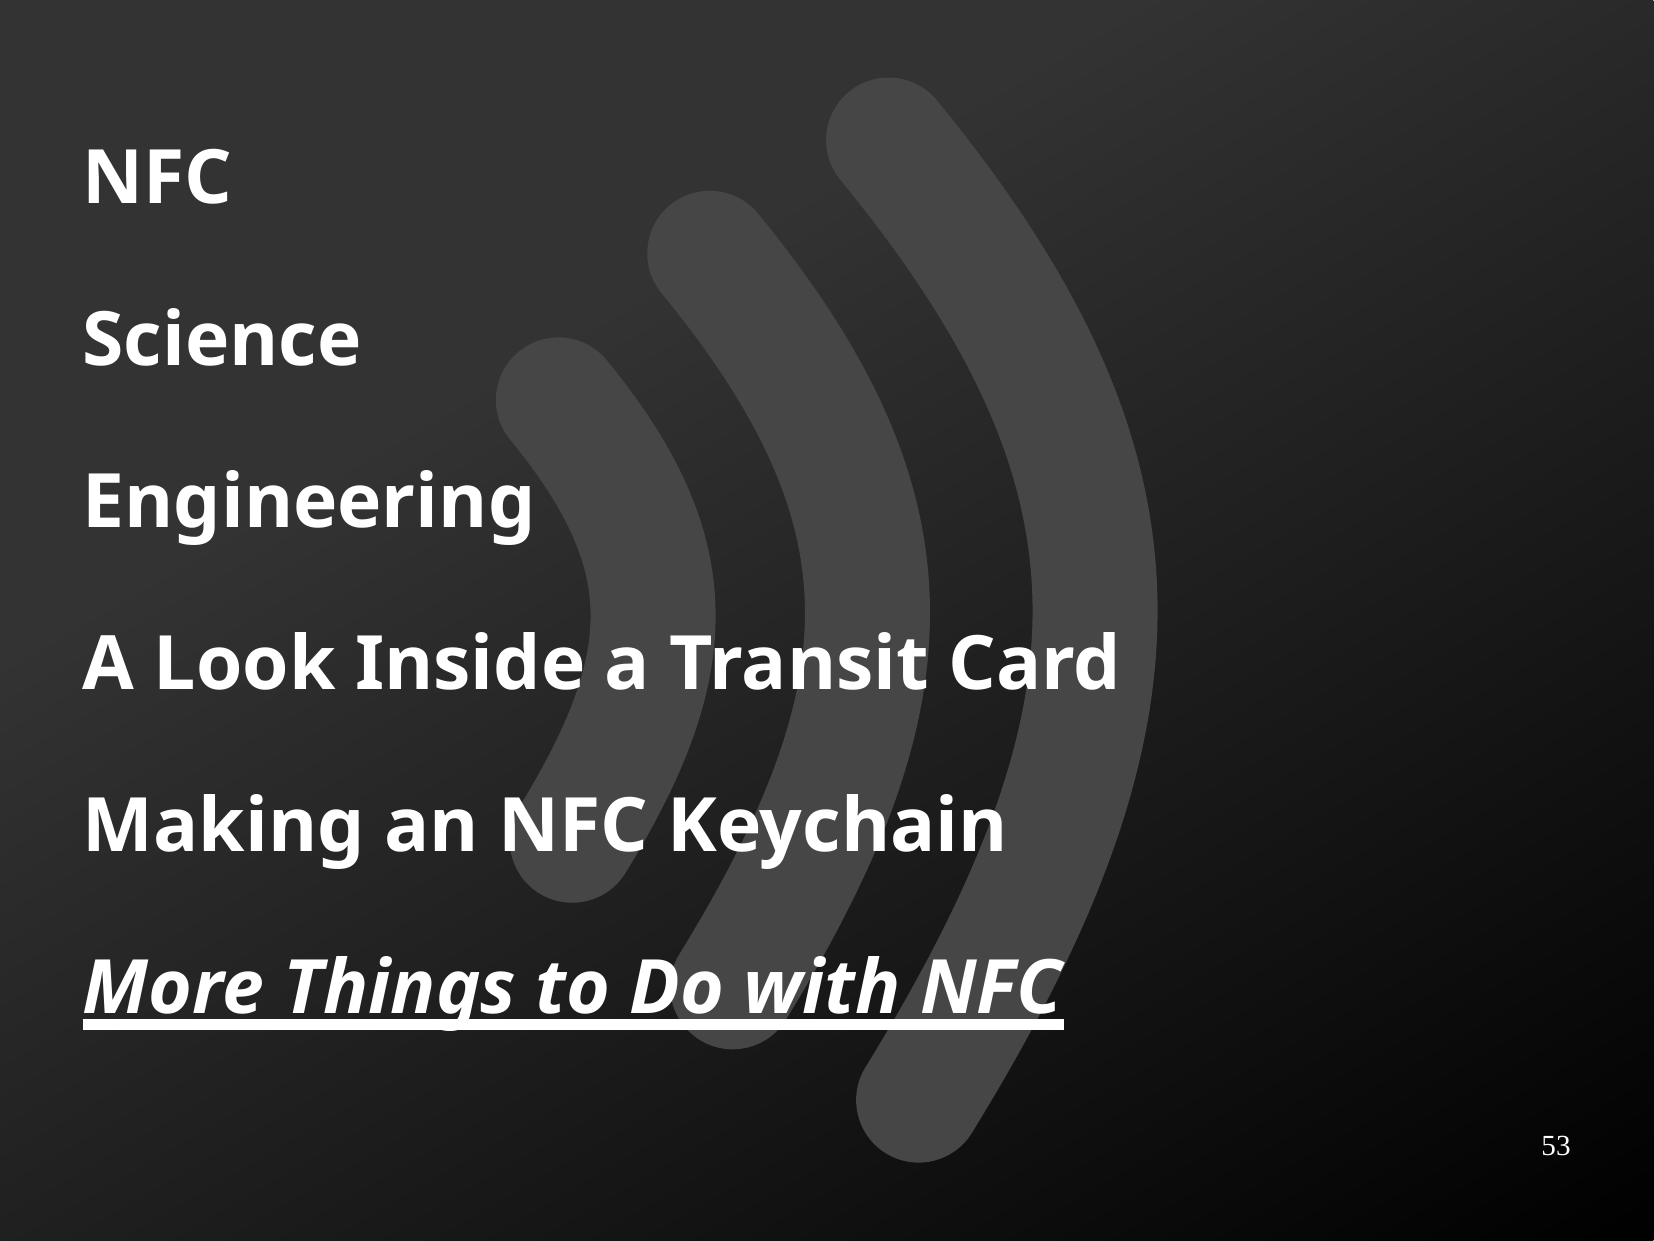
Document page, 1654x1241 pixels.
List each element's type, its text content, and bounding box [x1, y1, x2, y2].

subtitle NFC Science Engineering A Look Inside a Transit Card Making an NFC Keychain More Things to Do with NFC [82, 49, 1571, 1109]
